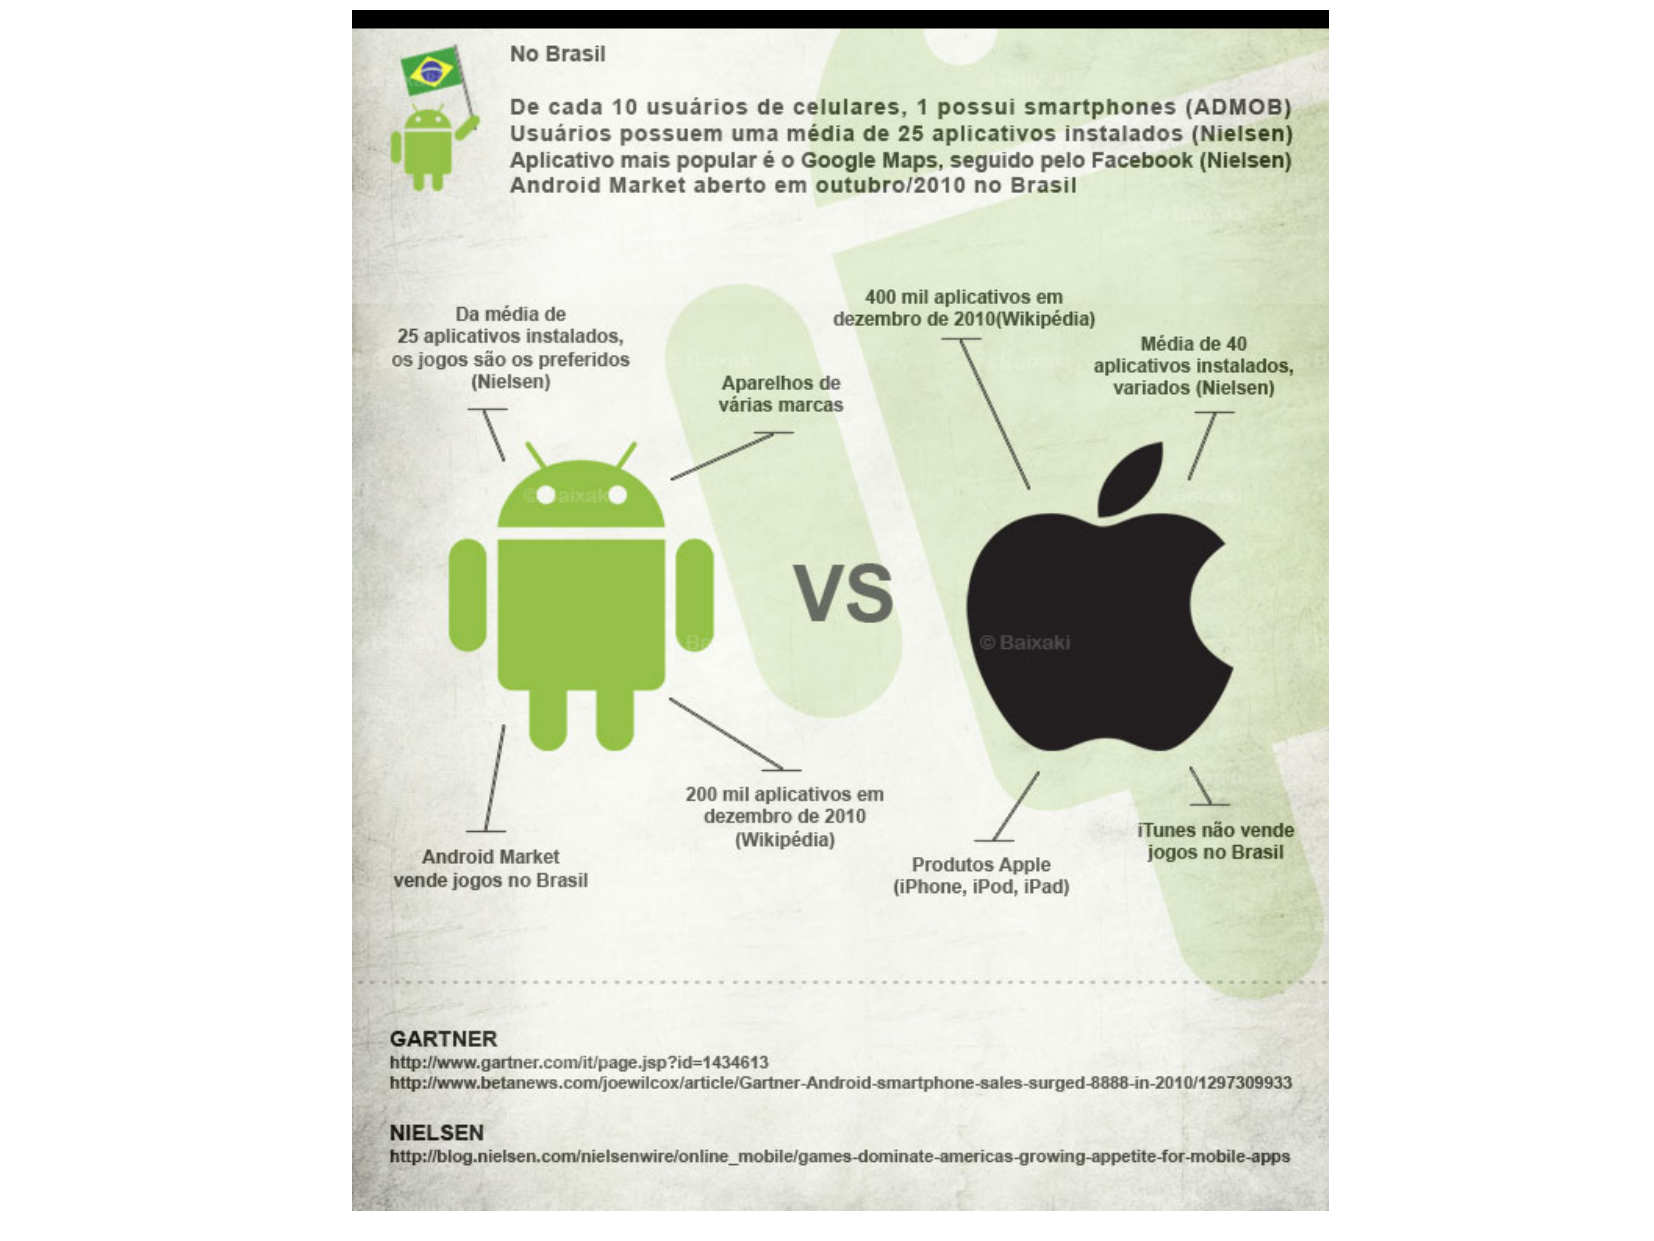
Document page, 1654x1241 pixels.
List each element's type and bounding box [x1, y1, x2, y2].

picture [352, 10, 1329, 1211]
